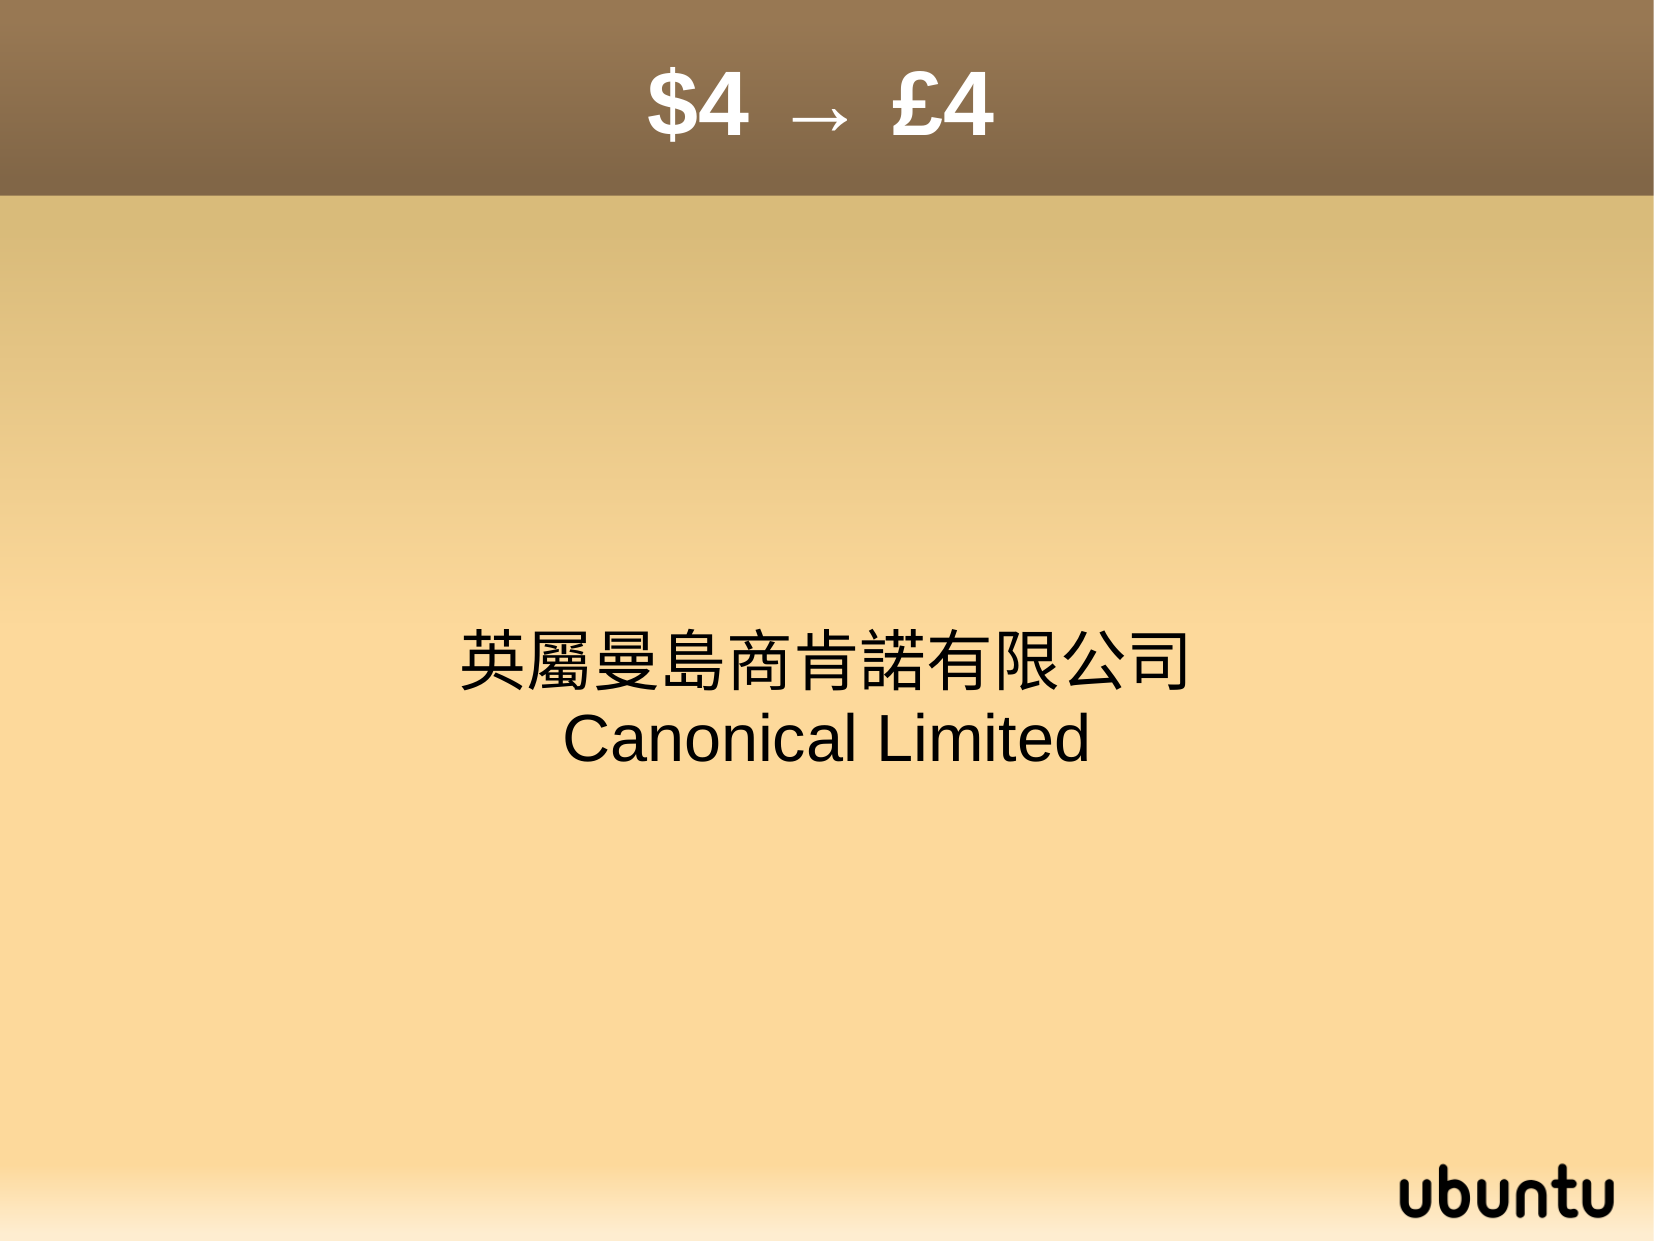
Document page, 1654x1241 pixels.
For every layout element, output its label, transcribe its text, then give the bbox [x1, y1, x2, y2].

picture [0, 0, 1654, 1241]
title $4 → £4 [76, 7, 1565, 200]
subtitle 英屬曼島商肯諾有限公司 Canonical Limited [82, 297, 1571, 1102]
